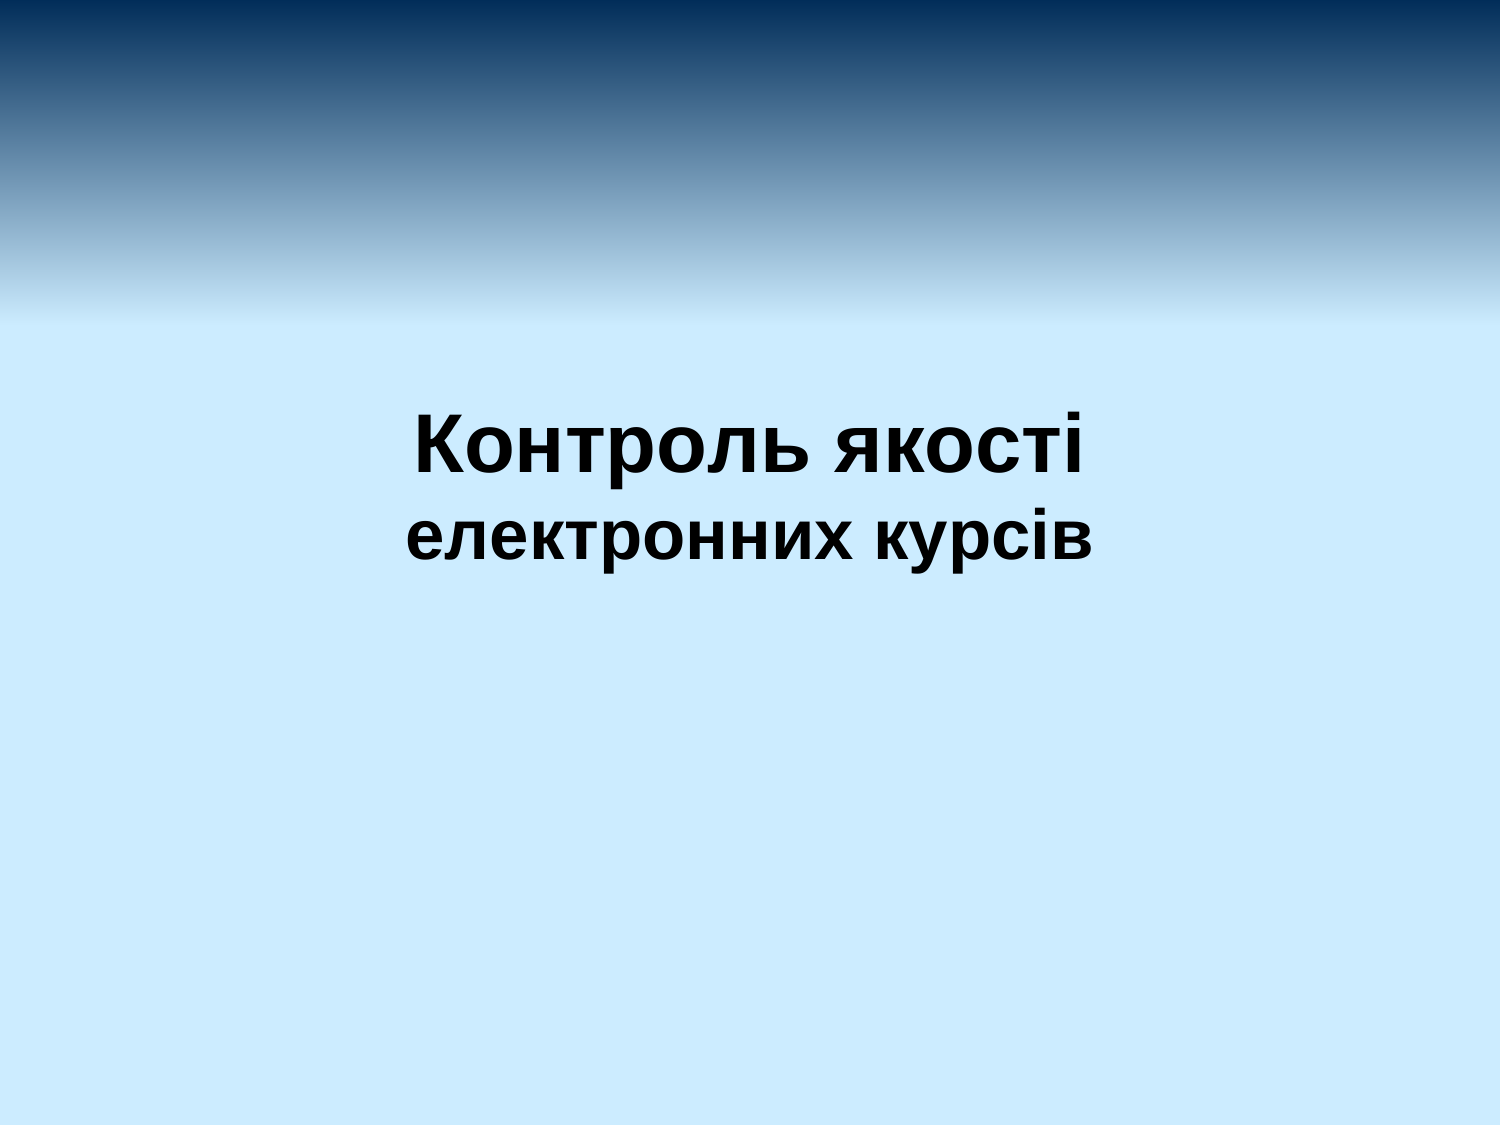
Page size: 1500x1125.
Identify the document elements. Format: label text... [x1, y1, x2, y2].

title Контроль якості електронних курсів [24, 337, 1476, 626]
